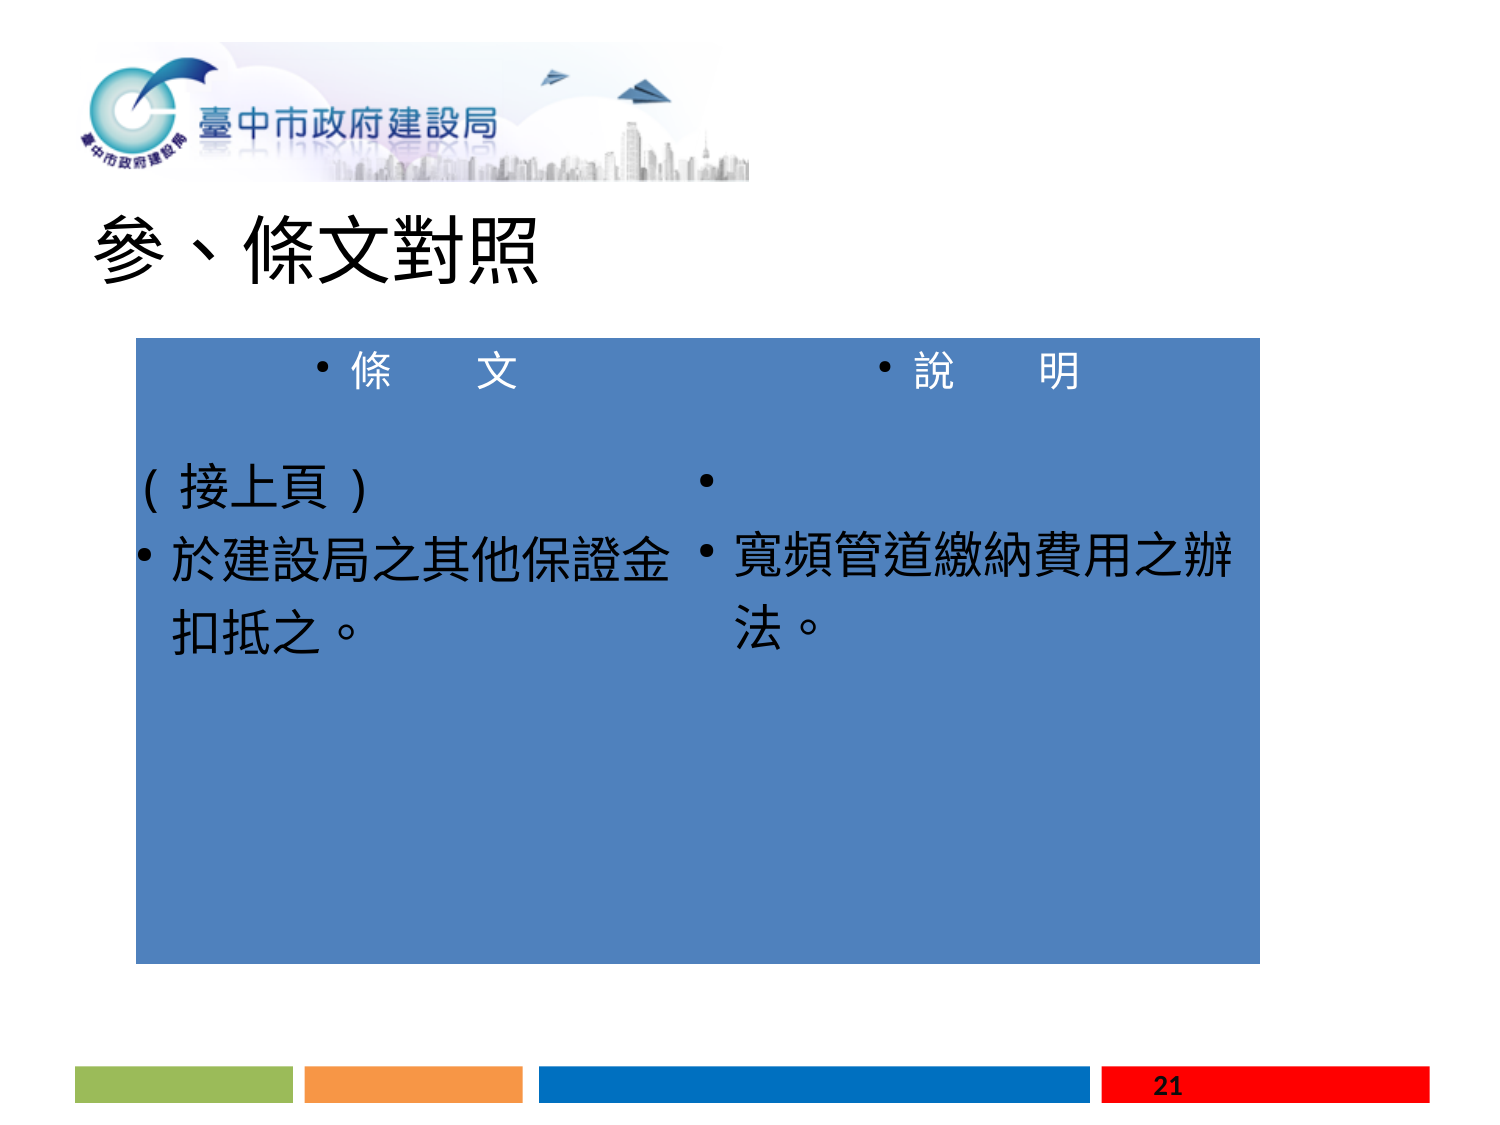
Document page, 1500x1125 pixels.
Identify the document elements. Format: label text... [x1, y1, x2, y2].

text_box [1138, 1053, 1489, 1114]
table_cell 寬頻管道繳納費用之辦法。 [698, 448, 1260, 964]
table_header 條 文 [136, 338, 698, 448]
text_box [512, 1042, 988, 1103]
text_box 參、條文對照 [76, 196, 1427, 303]
table_header 說 明 [698, 338, 1260, 448]
table_cell (接上頁) 於建設局之其他保證金扣抵之。 [136, 448, 698, 964]
